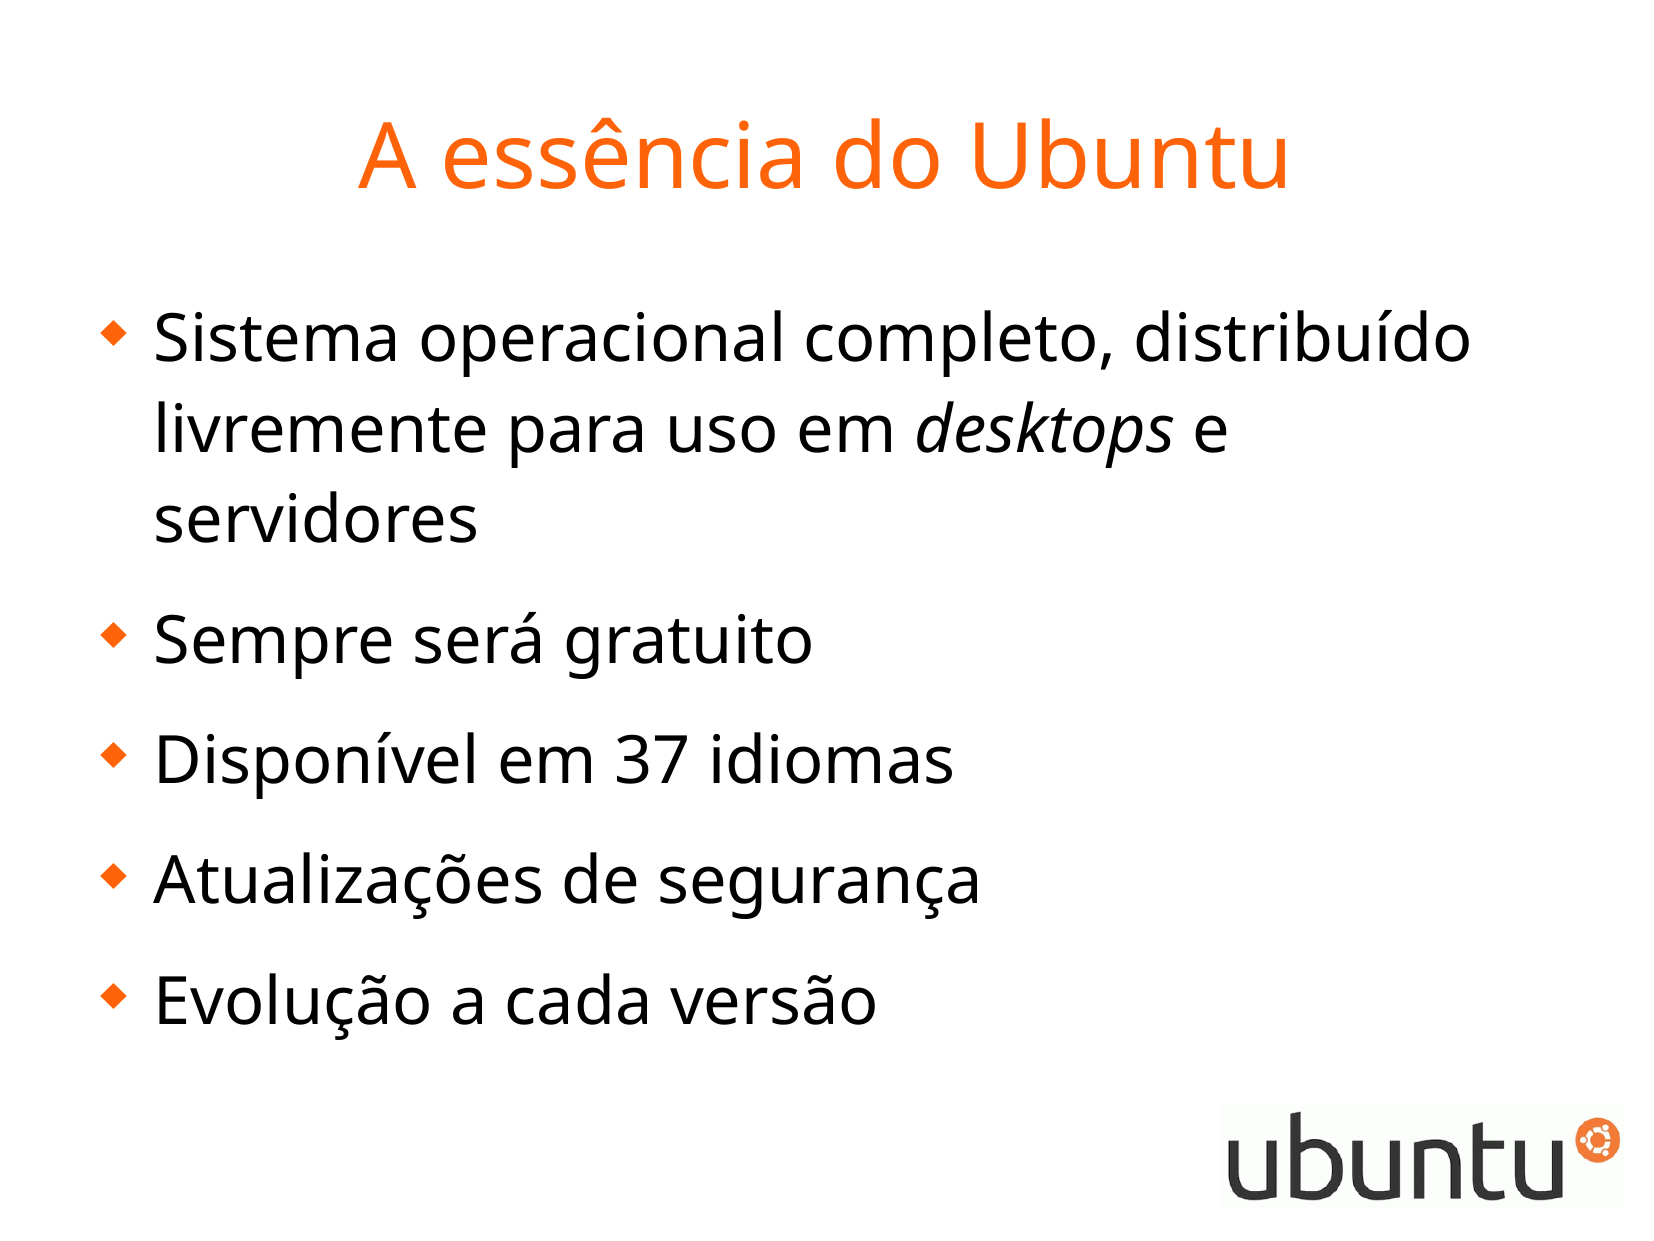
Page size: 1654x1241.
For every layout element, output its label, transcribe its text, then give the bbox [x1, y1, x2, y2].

list Sistema operacional completo, distribuído livremente para uso em desktops e servidores Sempre será gratuito Disponível em 37 idiomas Atualizações de segurança Evolução a cada versão [82, 290, 1571, 1109]
title A essência do Ubuntu [82, 56, 1571, 250]
picture [1222, 1104, 1625, 1208]
